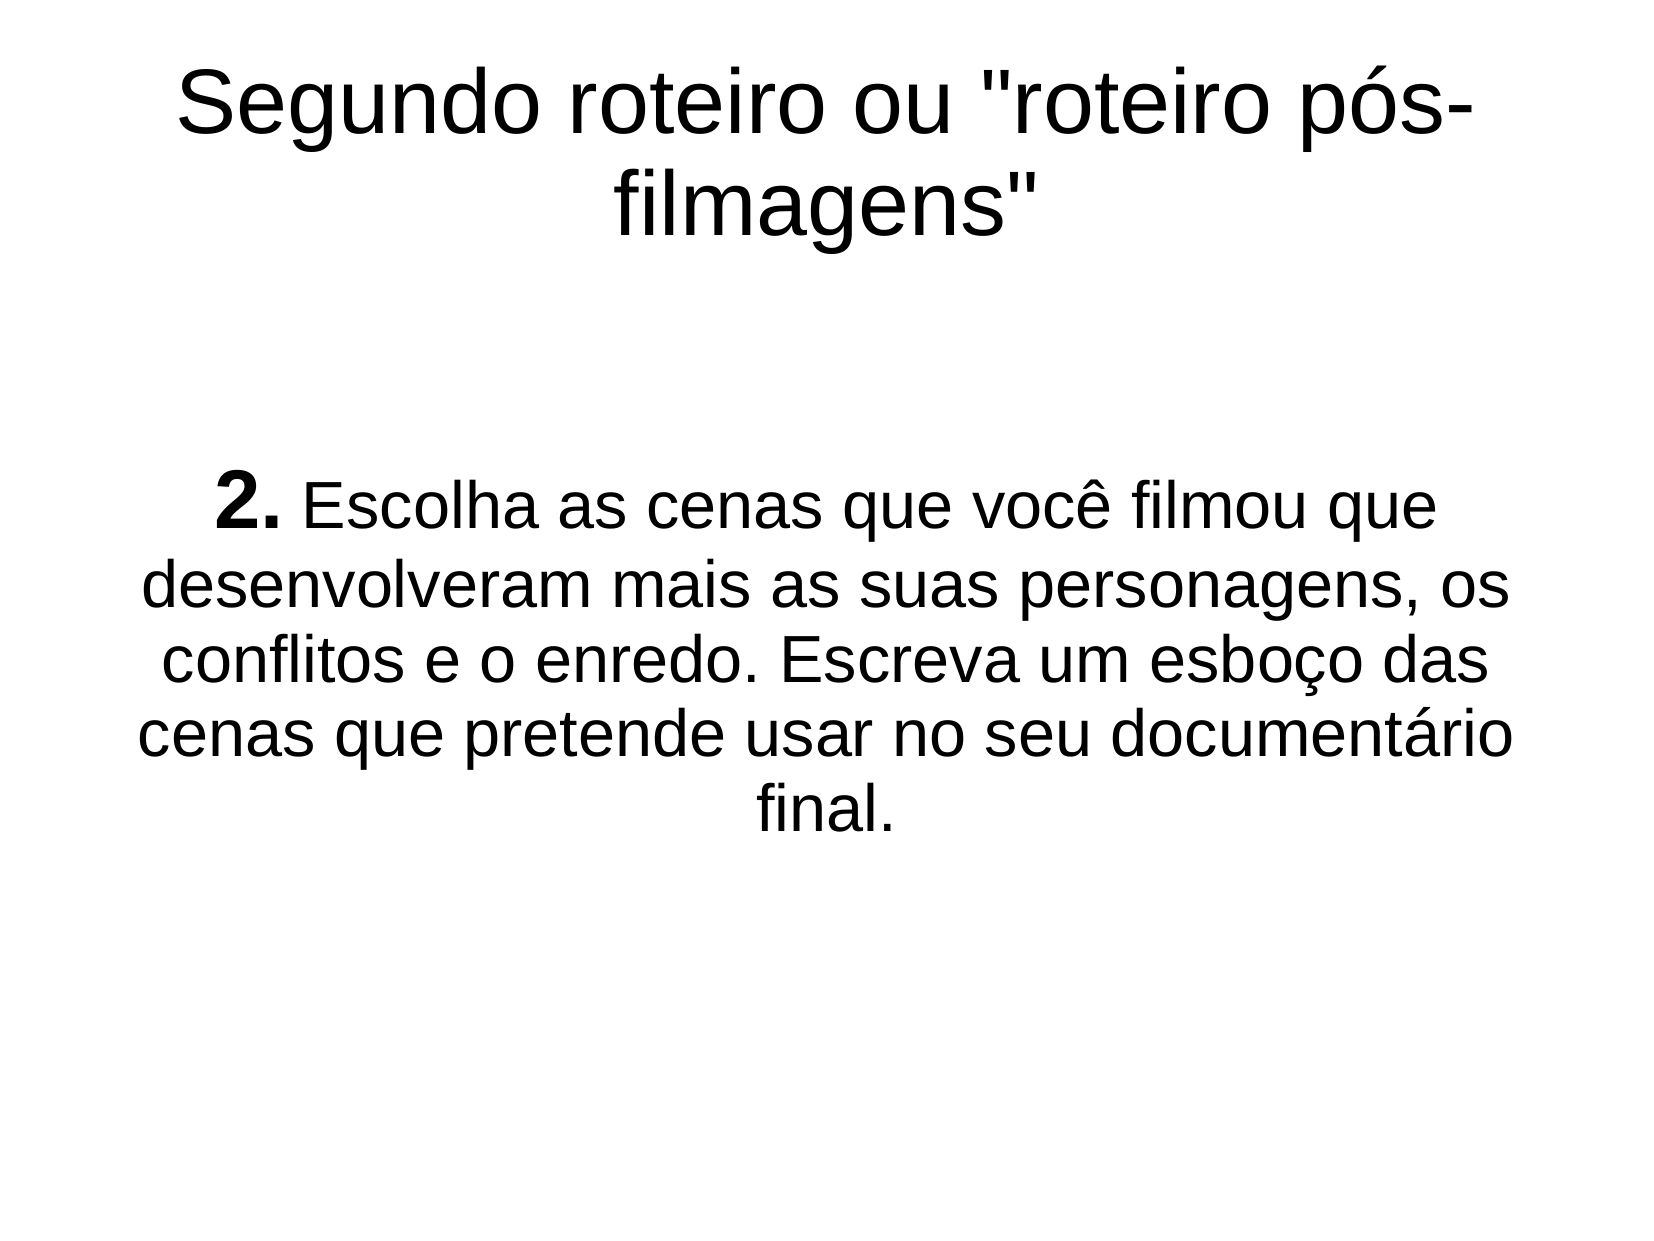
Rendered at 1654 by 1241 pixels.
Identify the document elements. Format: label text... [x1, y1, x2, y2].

title Segundo roteiro ou "roteiro pós-filmagens" [82, 49, 1571, 257]
subtitle 2. Escolha as cenas que você filmou que desenvolveram mais as suas personagens, os conflitos e o enredo. Escreva um esboço das cenas que pretende usar no seu documentário final. [82, 290, 1571, 1010]
